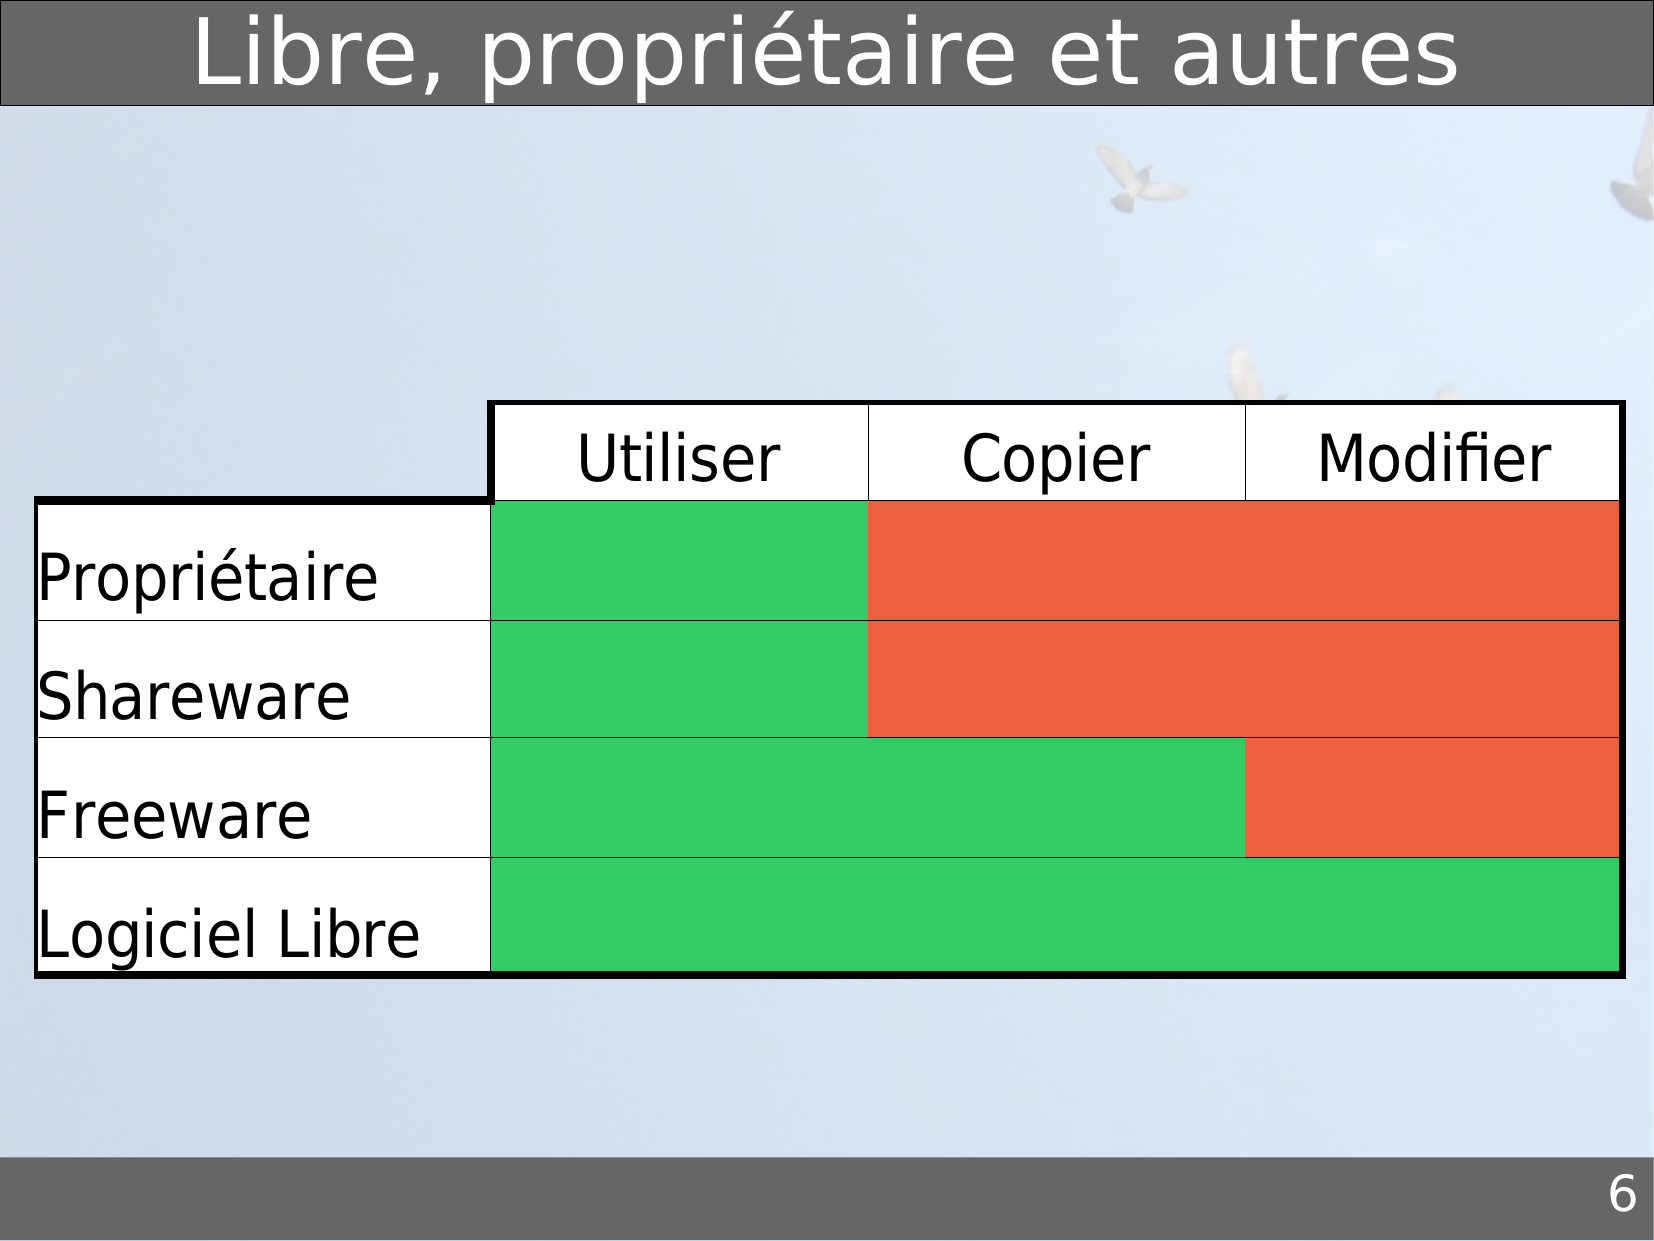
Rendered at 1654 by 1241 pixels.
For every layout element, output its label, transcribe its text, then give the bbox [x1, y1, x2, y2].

chart [34, 400, 1626, 1085]
title Libre, propriétaire et autres [0, 0, 1654, 107]
